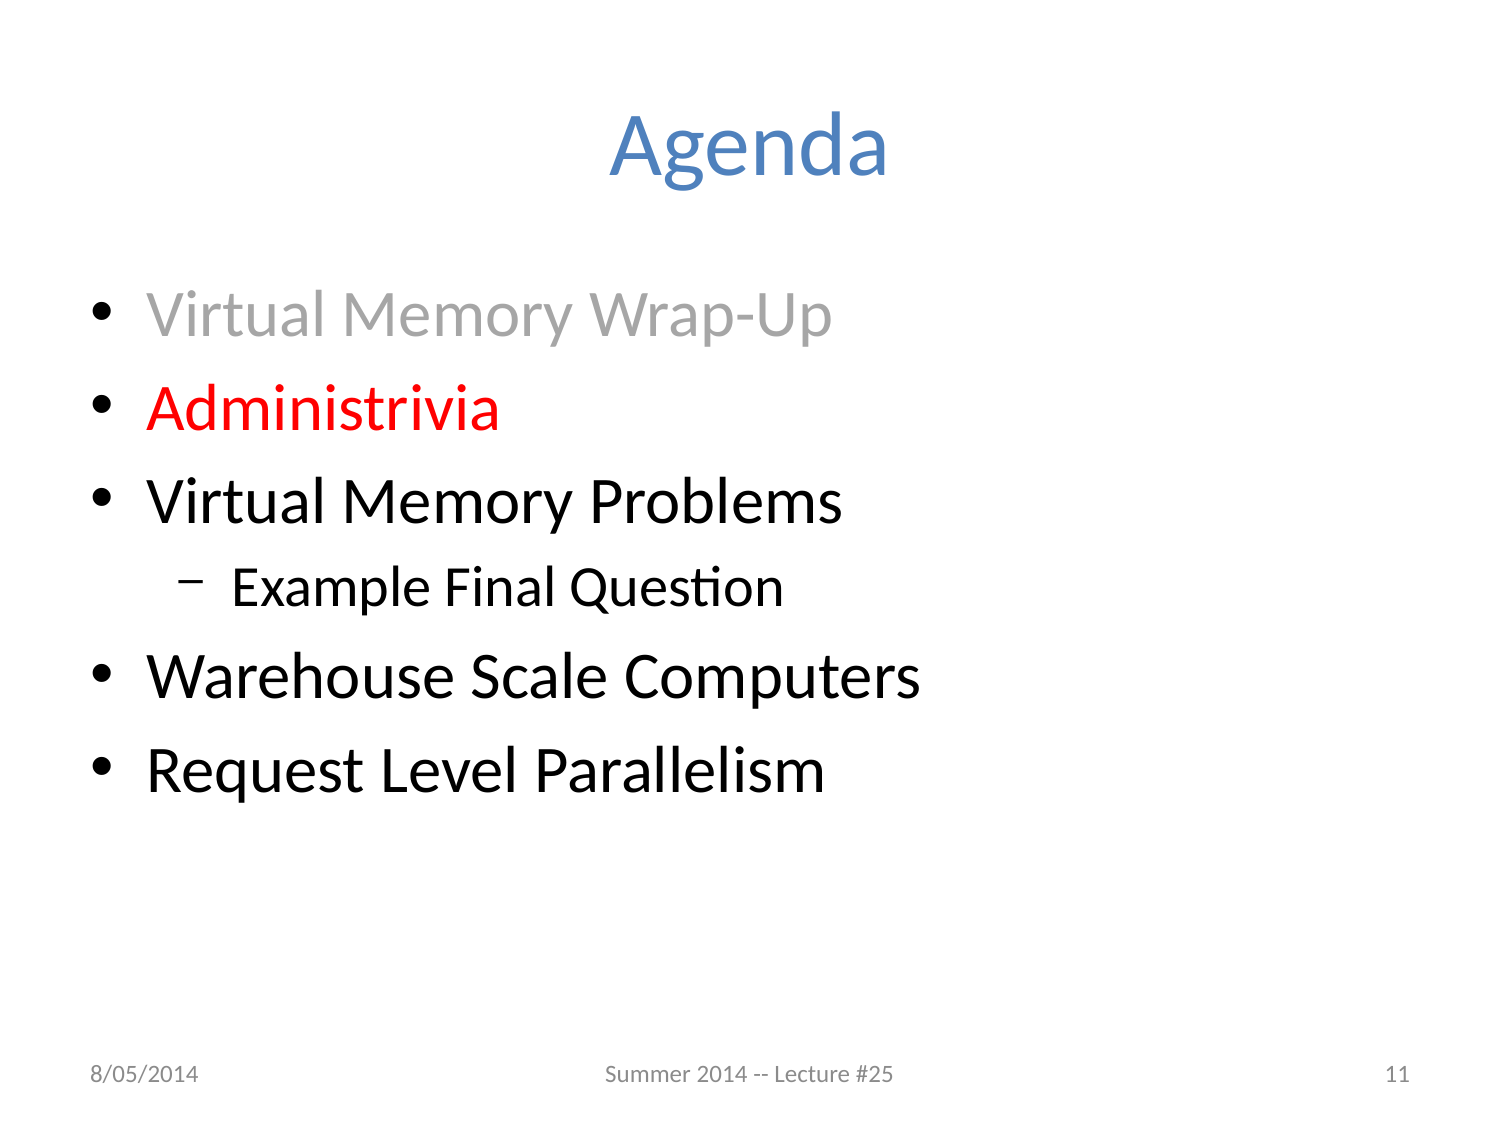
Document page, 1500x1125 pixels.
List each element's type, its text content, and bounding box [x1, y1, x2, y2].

slide_number <number> [1074, 1042, 1425, 1103]
slide_number 8/05/2014 [75, 1042, 425, 1103]
footer Summer 2014 -- Lecture #25 [512, 1042, 988, 1103]
title Agenda [75, 45, 1425, 233]
list Virtual Memory Wrap-Up Administrivia Virtual Memory Problems Example Final Question Warehouse Scale Computers Request Level Parallelism [75, 262, 1425, 1073]
